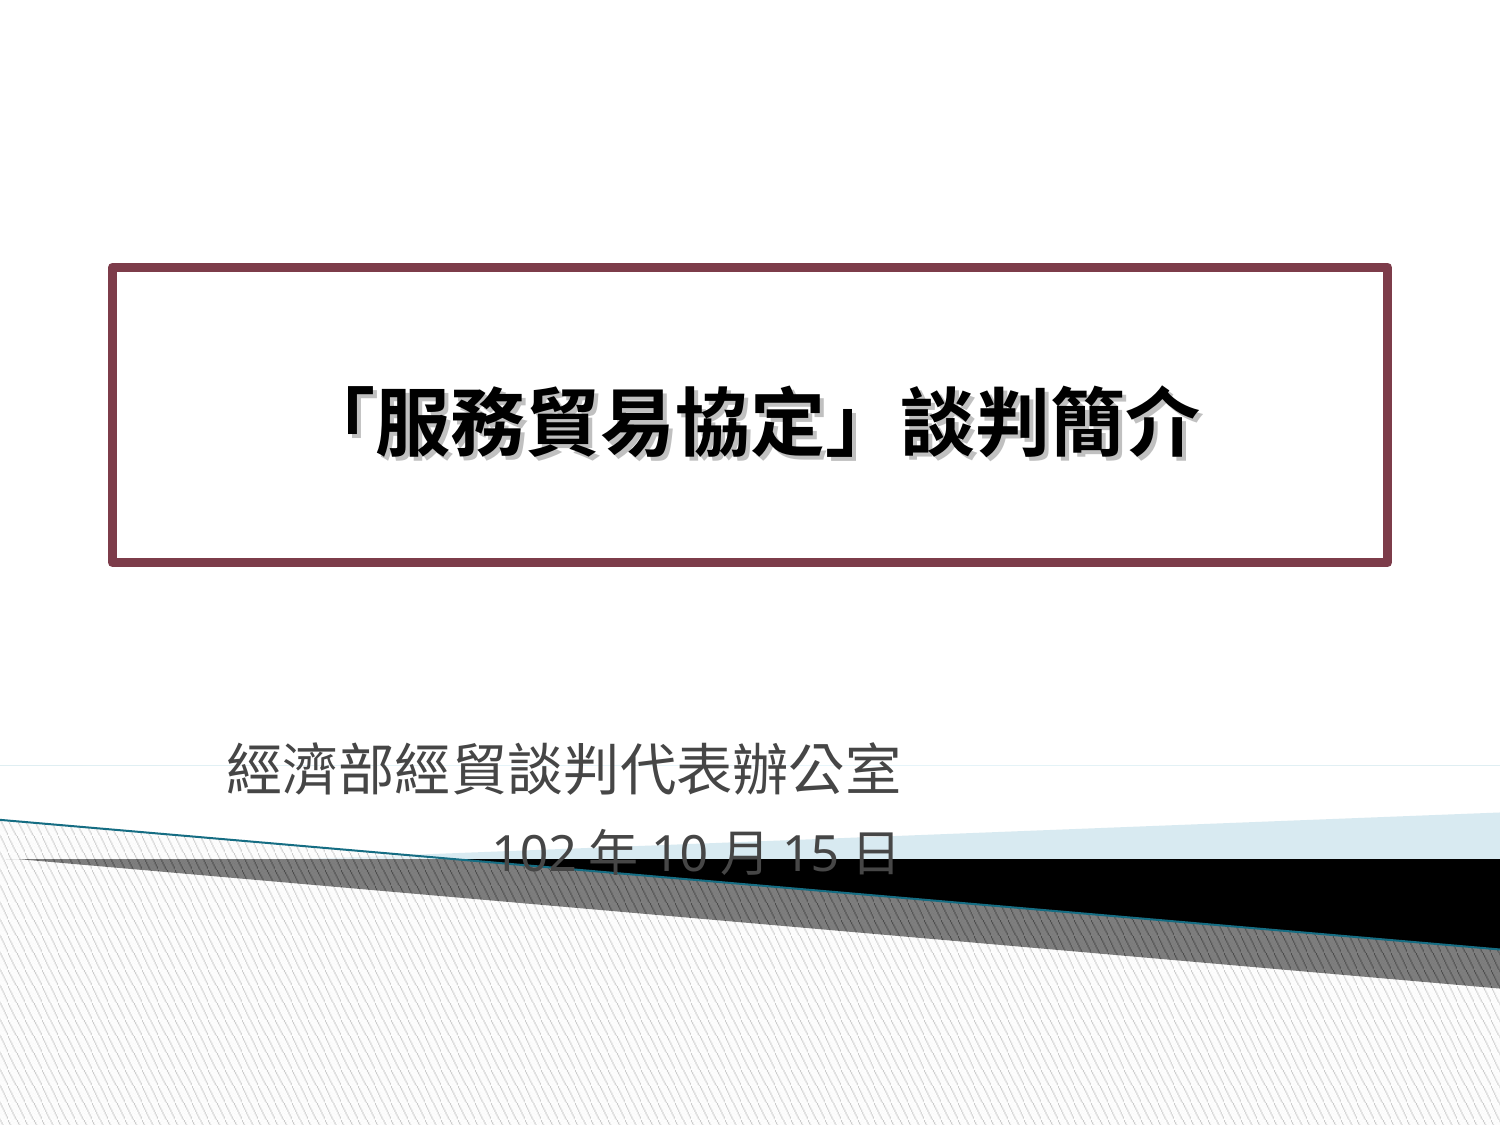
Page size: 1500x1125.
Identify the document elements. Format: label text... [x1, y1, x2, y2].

subtitle 經濟部經貿談判代表辦公室 102年10月15日 [218, 645, 1269, 933]
title 「服務貿易協定」談判簡介 [112, 267, 1388, 563]
